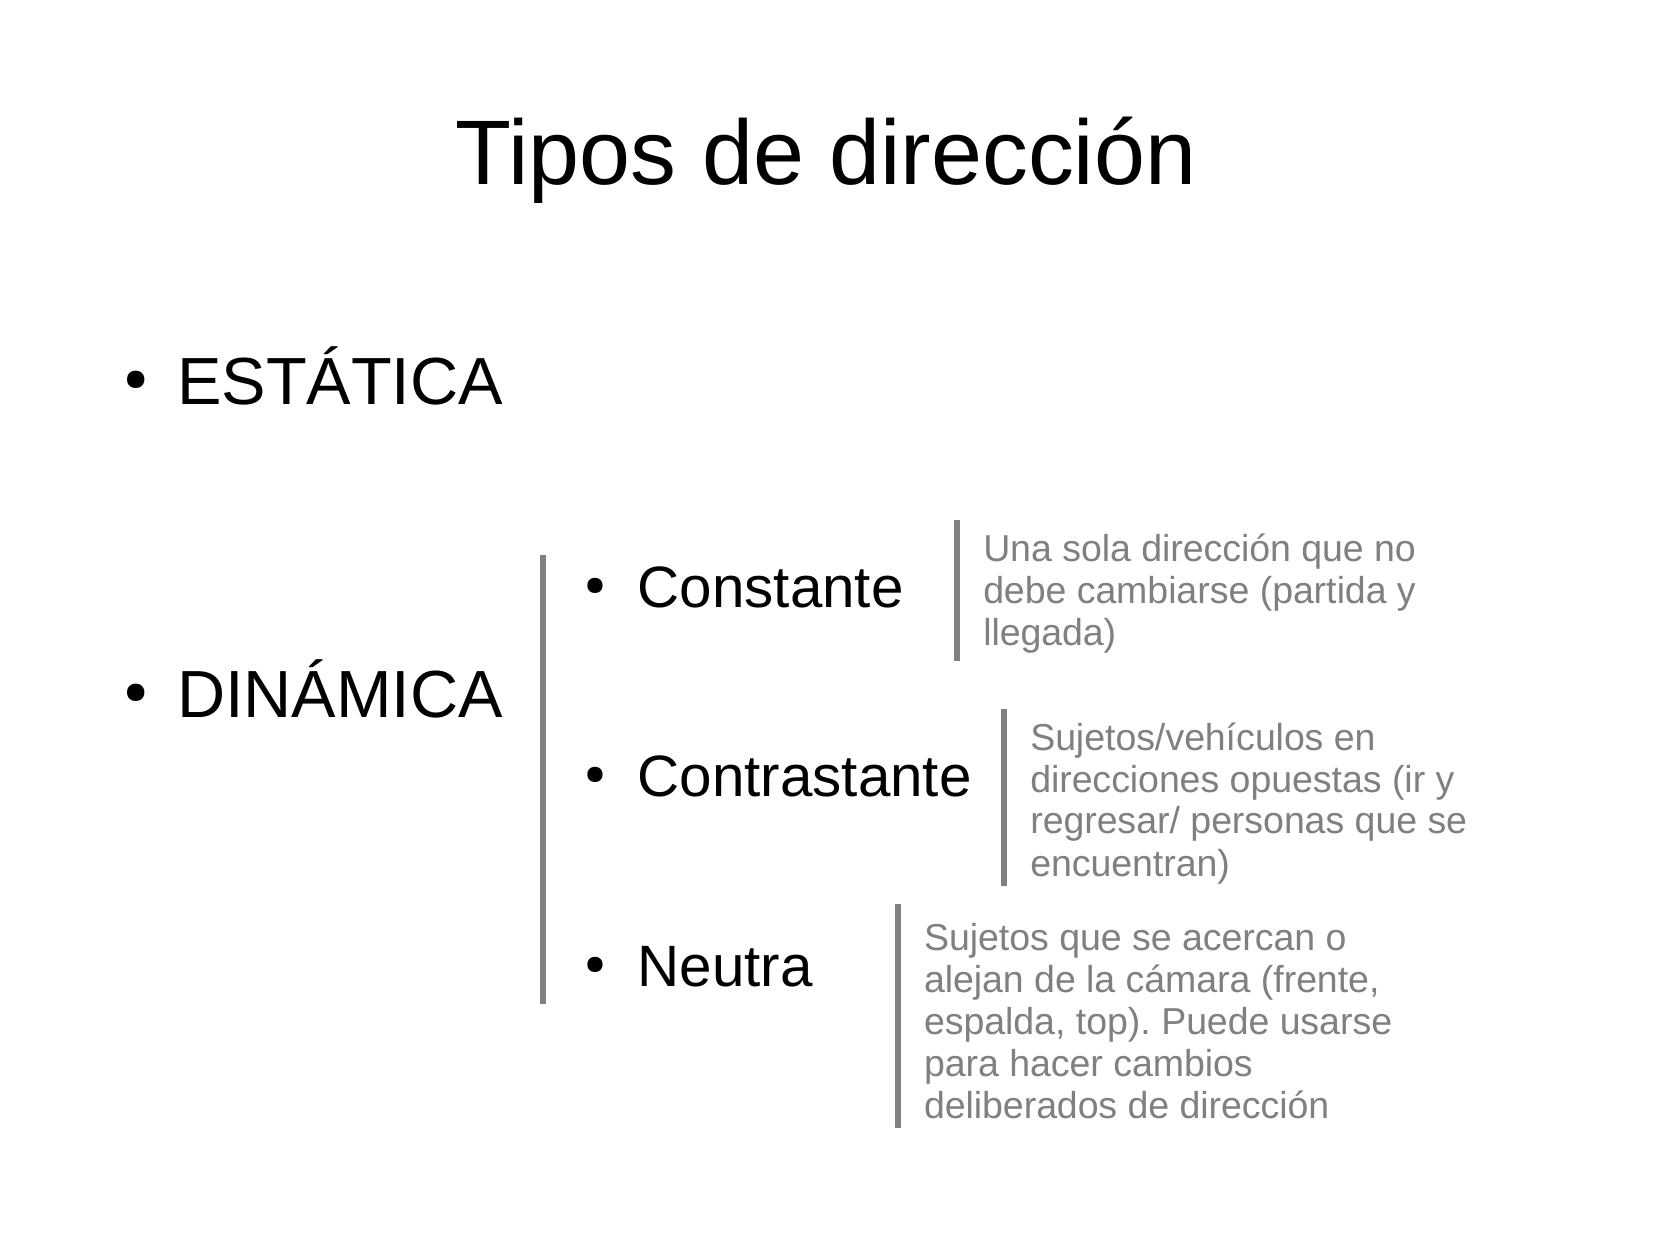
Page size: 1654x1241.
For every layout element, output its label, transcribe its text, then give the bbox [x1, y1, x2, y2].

list Constante Contrastante Neutra [566, 555, 1004, 1040]
title Tipos de dirección [82, 49, 1571, 257]
list ESTÁTICA DINÁMICA [106, 343, 544, 1063]
text_box Sujetos que se acercan o alejan de la cámara (frente, espalda, top). Puede usarse para hacer cambios deliberados de dirección [909, 909, 1453, 1135]
text_box Una sola dirección que no debe cambiarse (partida y llegada) [968, 519, 1477, 661]
text_box Sujetos/vehículos en direcciones opuestas (ir y regresar/ personas que se encuentran) [1015, 708, 1560, 892]
